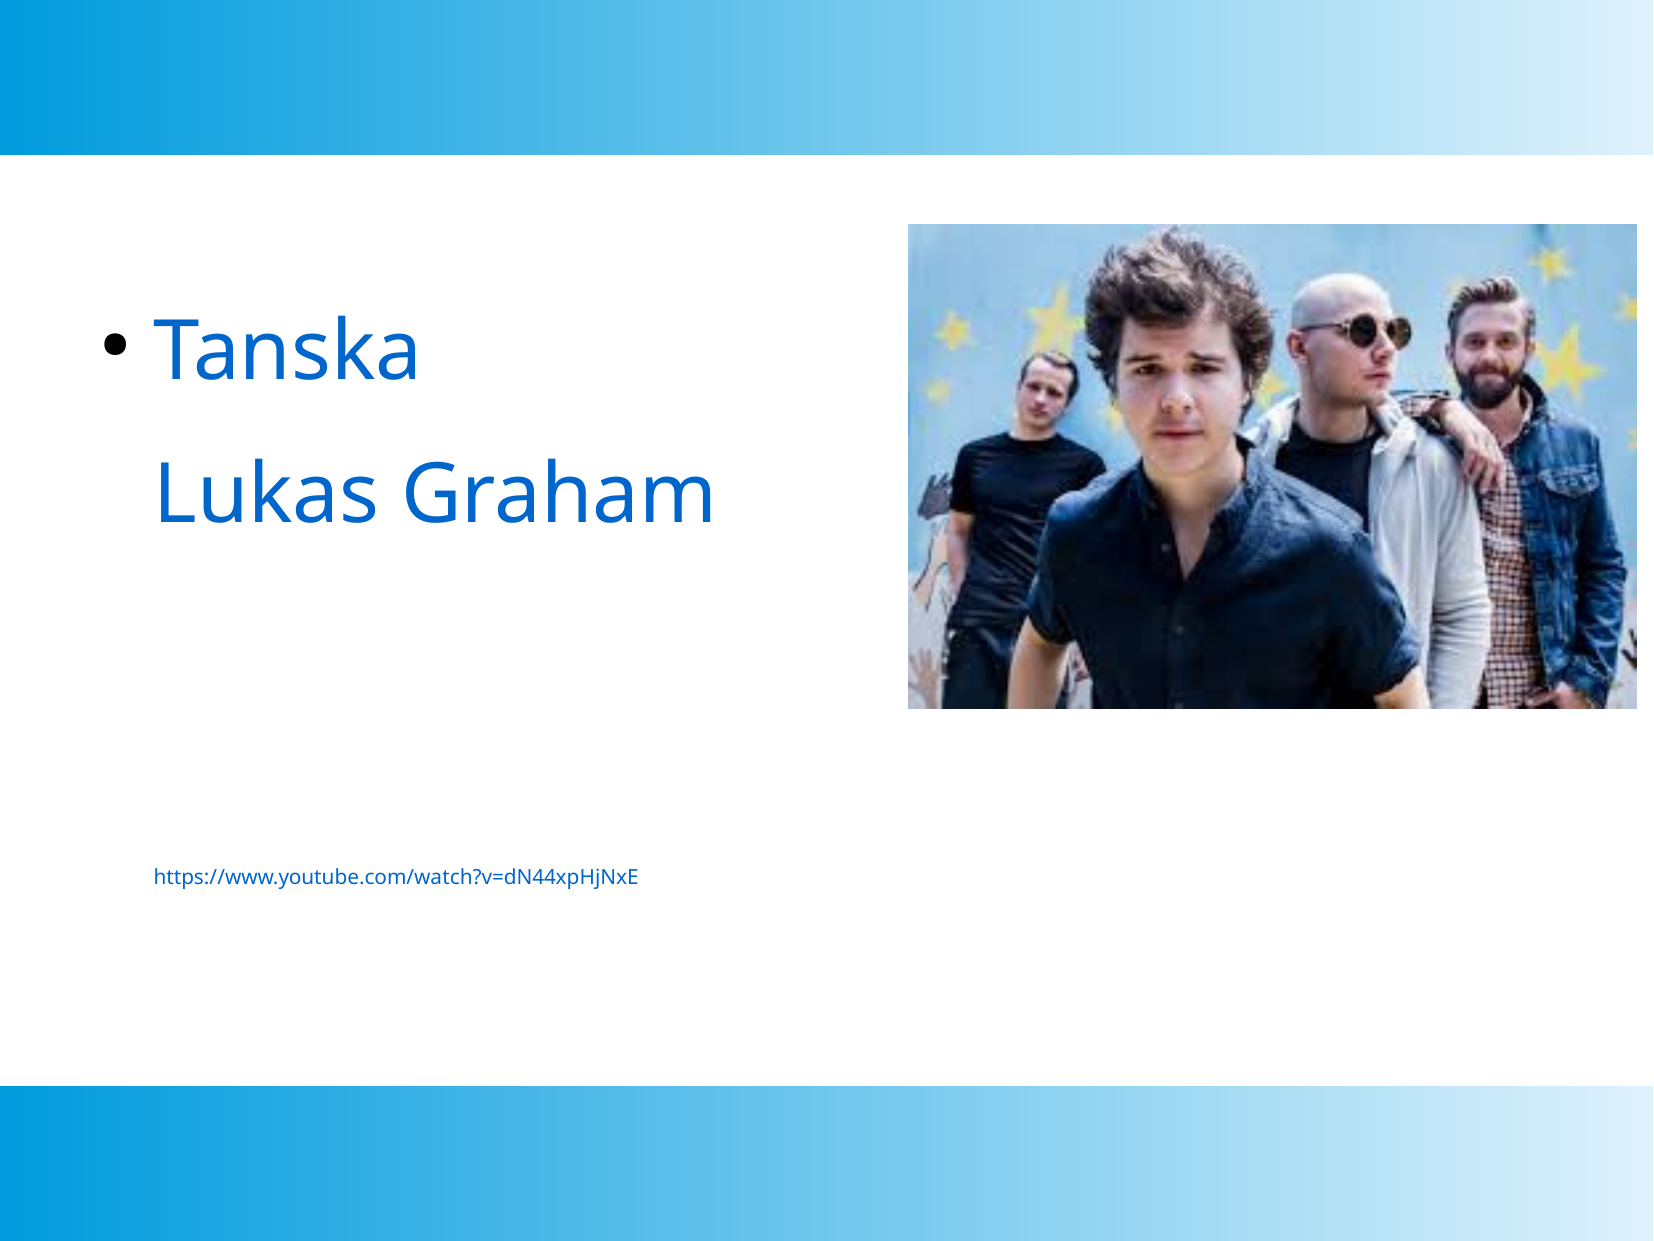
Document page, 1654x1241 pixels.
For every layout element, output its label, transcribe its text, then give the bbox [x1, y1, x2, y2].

picture [908, 224, 1637, 709]
list Tanska Lukas Graham https://www.youtube.com/watch?v=dN44xpHjNxE [82, 290, 1571, 1010]
